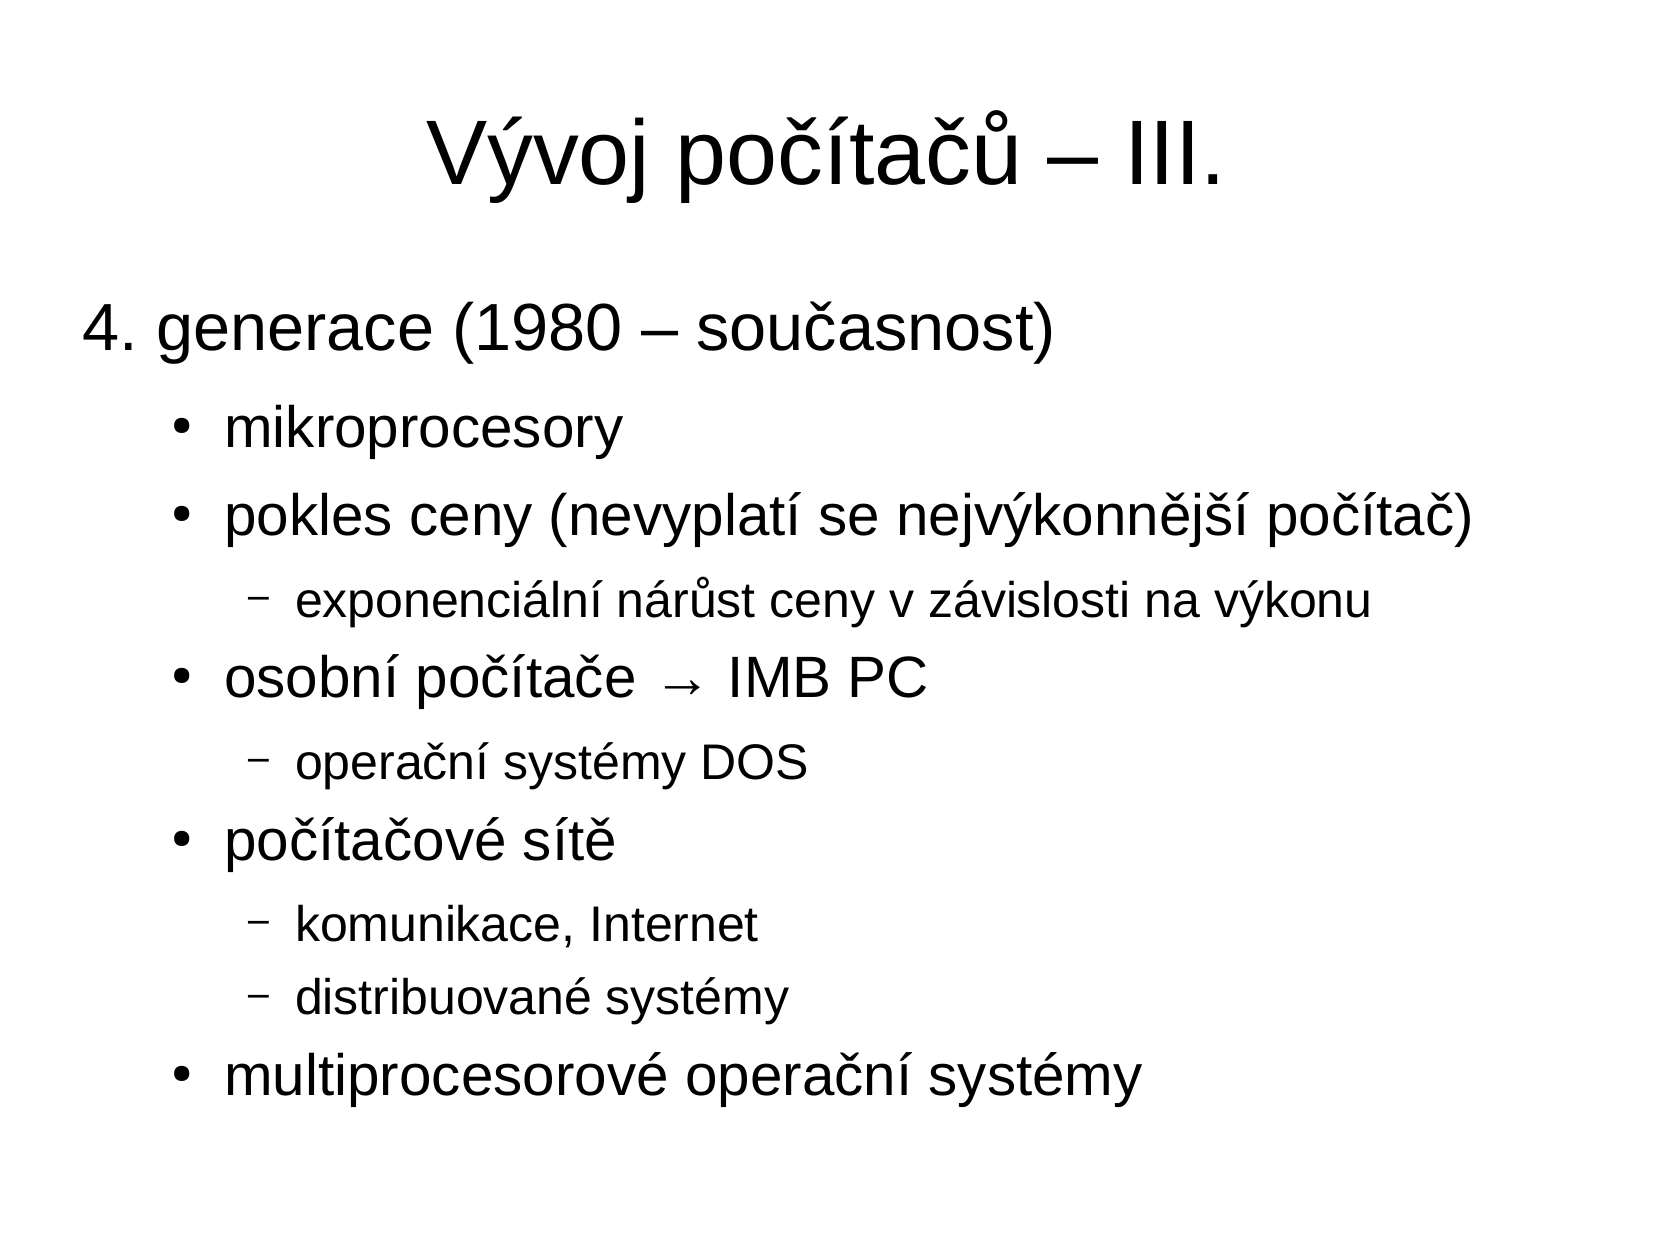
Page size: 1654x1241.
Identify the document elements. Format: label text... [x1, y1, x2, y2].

list 4. generace (1980 – současnost) mikroprocesory pokles ceny (nevyplatí se nejvýkonnější počítač) exponenciální nárůst ceny v závislosti na výkonu osobní počítače → IMB PC operační systémy DOS počítačové sítě komunikace, Internet distribuované systémy multiprocesorové operační systémy [82, 290, 1571, 1108]
title Vývoj počítačů – III. [82, 56, 1571, 250]
